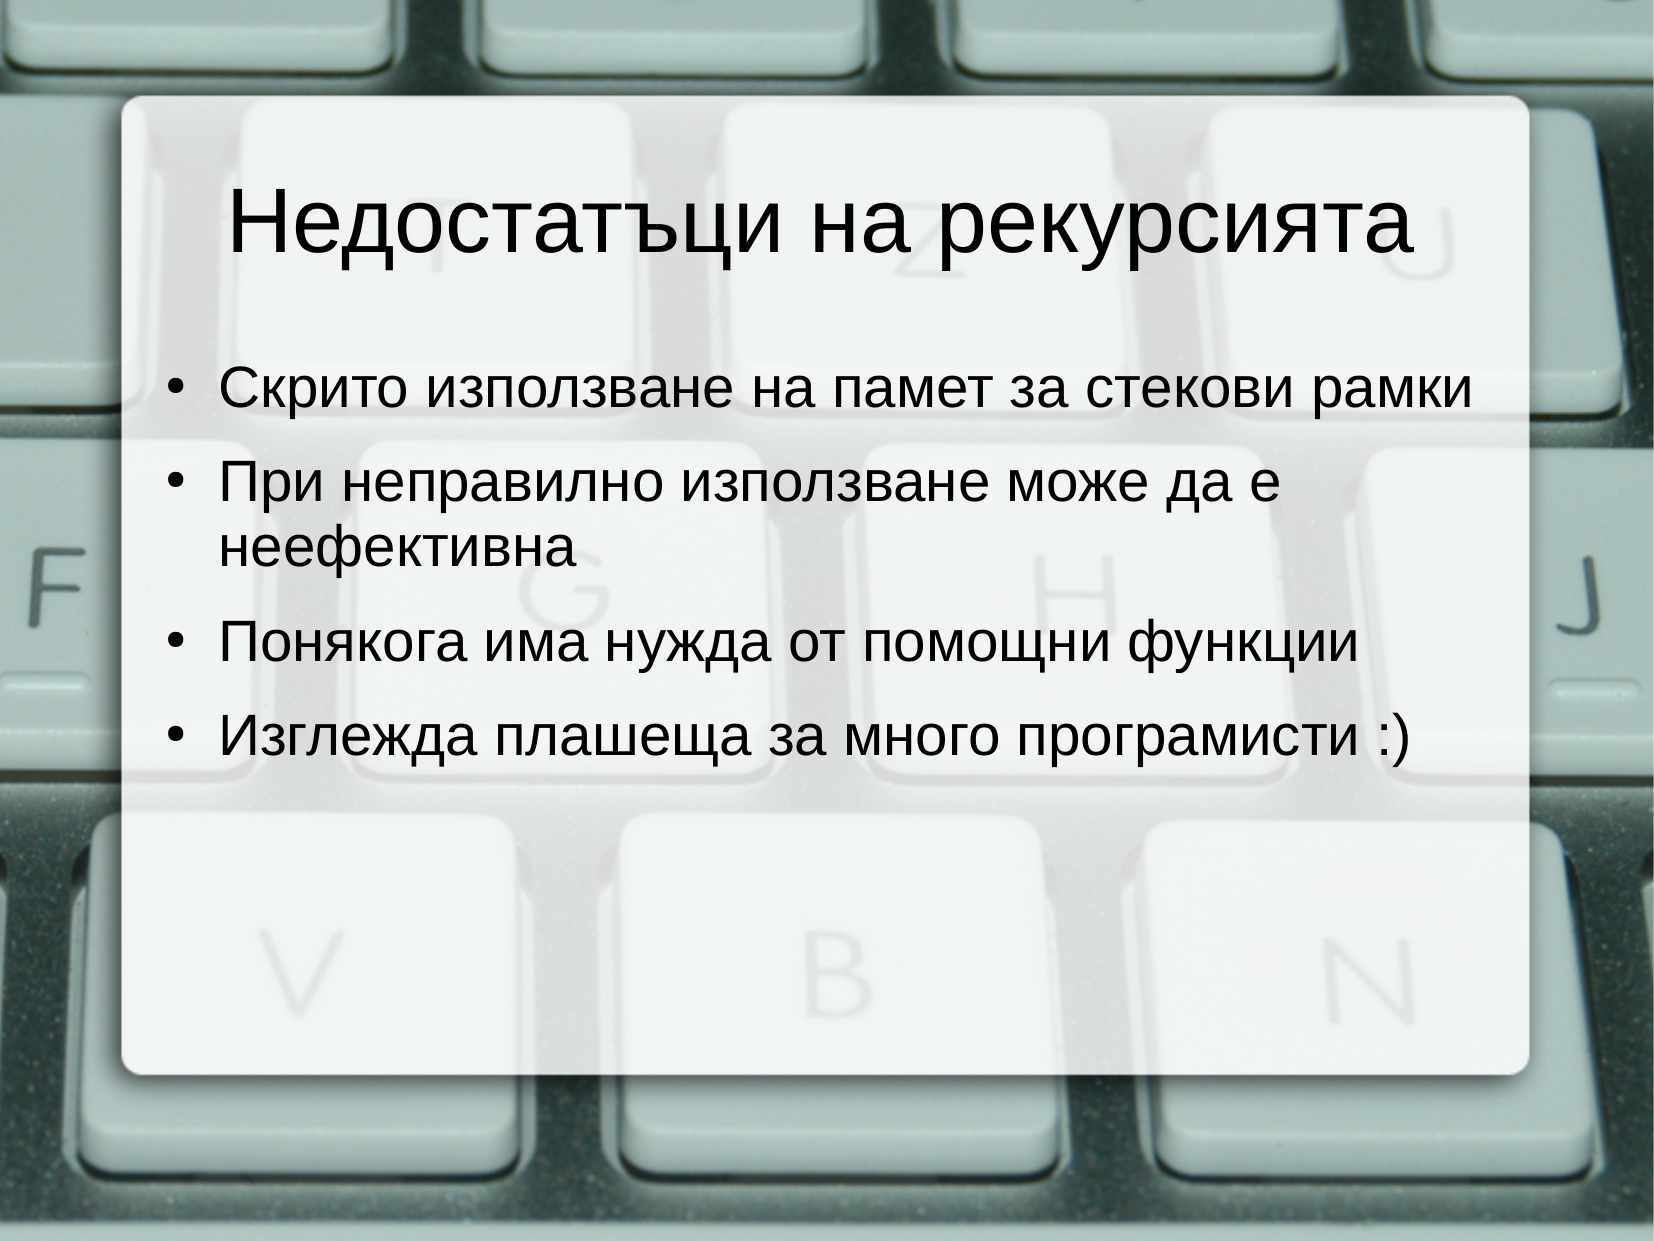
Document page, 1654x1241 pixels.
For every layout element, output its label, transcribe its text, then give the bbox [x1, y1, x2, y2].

list Скрито използване на памет за стекови рамки При неправилно използване може да е неефективна Понякога има нужда от помощни функции Изглежда плашеща за много програмисти :) [147, 354, 1506, 1074]
picture [0, 0, 1654, 1241]
title Недостатъци на рекурсията [135, 117, 1506, 325]
